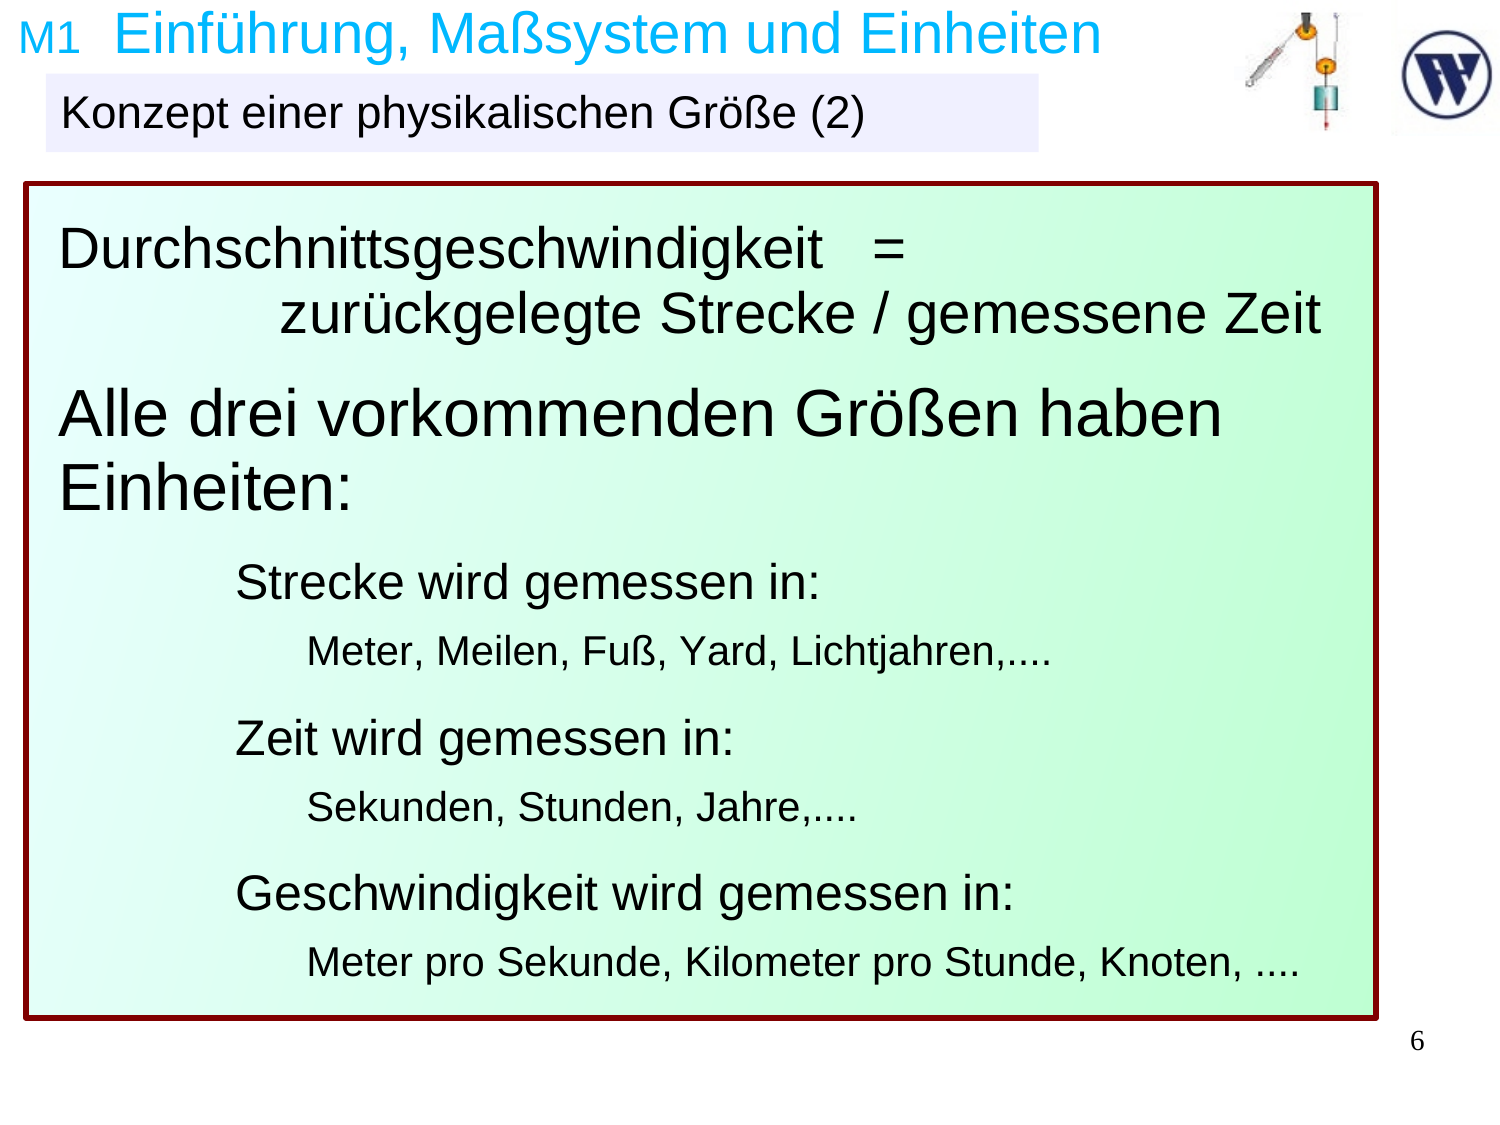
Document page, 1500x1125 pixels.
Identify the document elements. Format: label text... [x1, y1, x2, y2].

picture [1391, 0, 1500, 136]
picture [1234, 0, 1363, 133]
list Durchschnittsgeschwindigkeit = zurückgelegte Strecke / gemessene Zeit Alle drei vorkommenden Größen haben Einheiten: Strecke wird gemessen in: Meter, Meilen, Fuß, Yard, Lichtjahren,.... Zeit wird gemessen in: Sekunden, Stunden, Jahre,.... Geschwindigkeit wird gemessen in: Meter pro Sekunde, Kilometer pro Stunde, Knoten, .... [25, 183, 1376, 1018]
text_box Konzept einer physikalischen Größe (2) [45, 73, 1039, 153]
